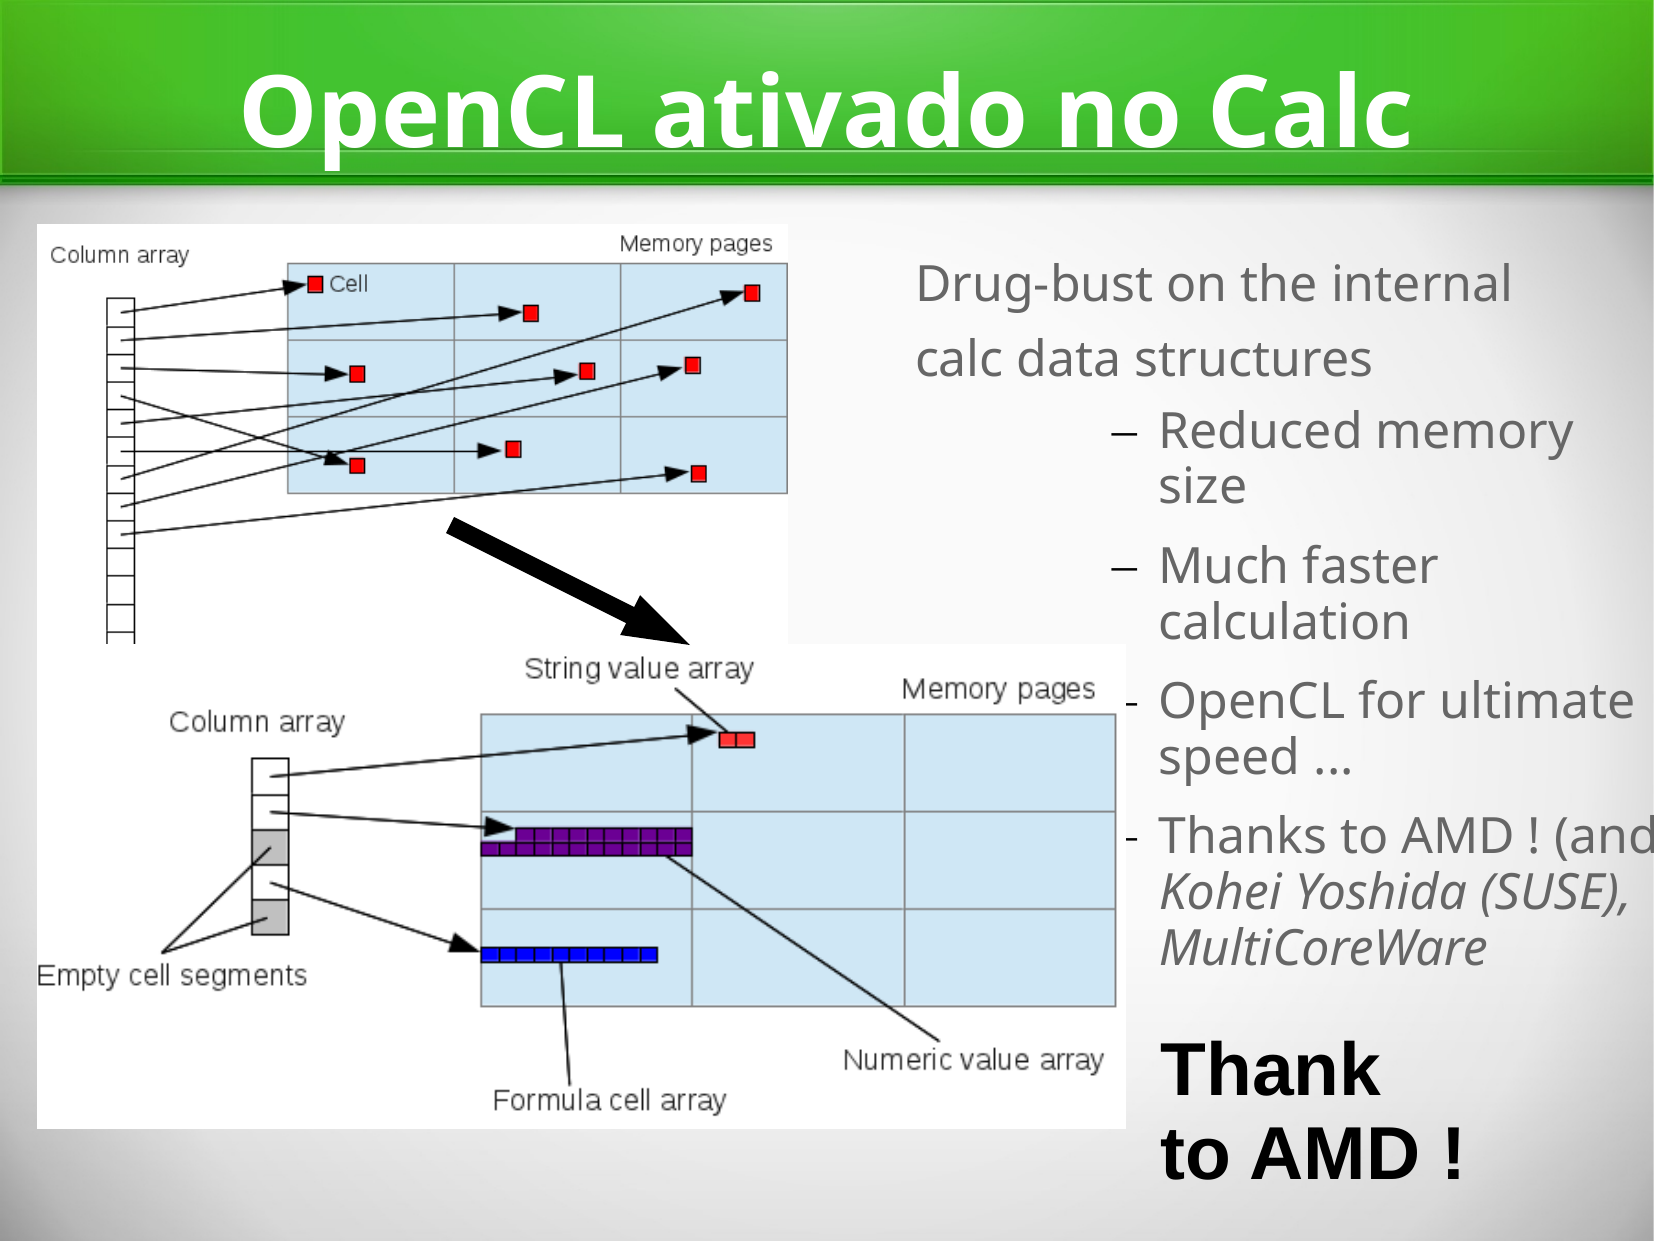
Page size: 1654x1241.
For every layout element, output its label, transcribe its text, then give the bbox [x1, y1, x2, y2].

title OpenCL ativado no Calc [59, 39, 1595, 188]
picture [0, 0, 1654, 1241]
list Drug-bust on the internal calc data structures Reduced memory size Much faster calculation OpenCL for ultimate speed ... Thanks to AMD ! (and) Kohei Yoshida (SUSE), MultiCoreWare [915, 195, 1654, 1014]
text_box Thank to AMD ! [1146, 1020, 1531, 1203]
